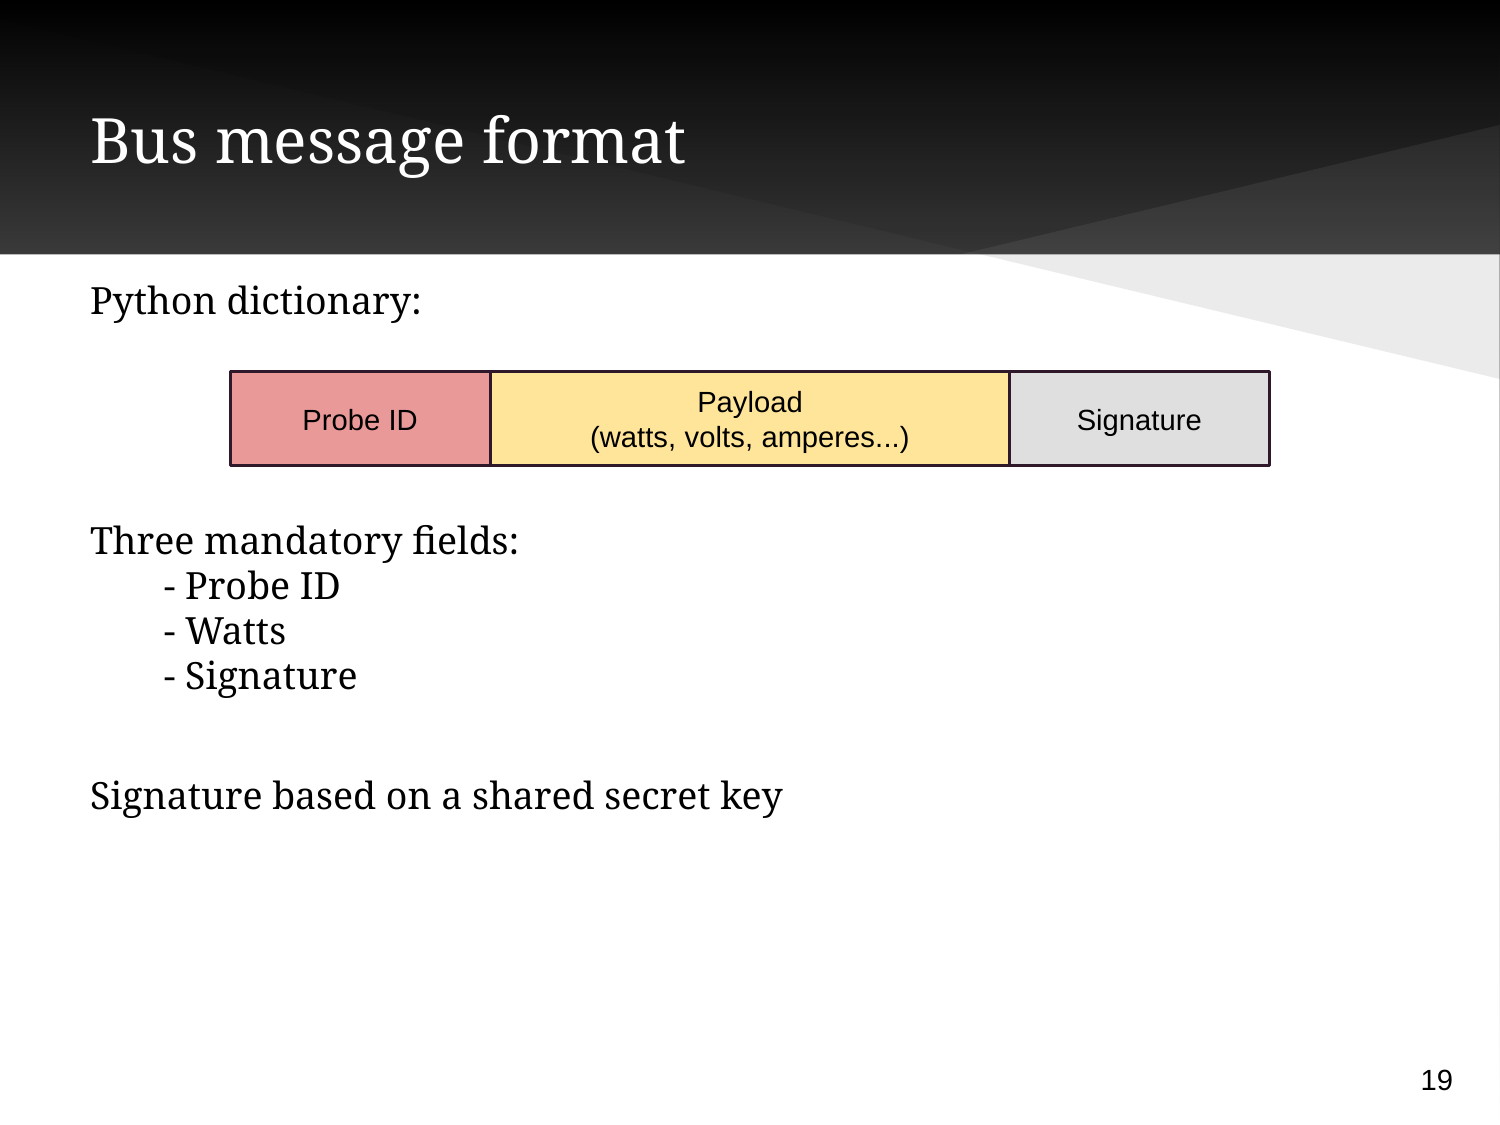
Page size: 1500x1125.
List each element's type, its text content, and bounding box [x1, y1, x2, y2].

list Python dictionary: Three mandatory fields: - Probe ID - Watts - Signature Signature based on a shared secret key [75, 262, 1425, 1078]
text_box 19 [1405, 1046, 1471, 1097]
text_box Probe ID [230, 371, 490, 466]
text_box Signature [1009, 371, 1270, 466]
text_box Payload (watts, volts, amperes...) [490, 371, 1009, 466]
title Bus message format [75, 45, 1425, 233]
